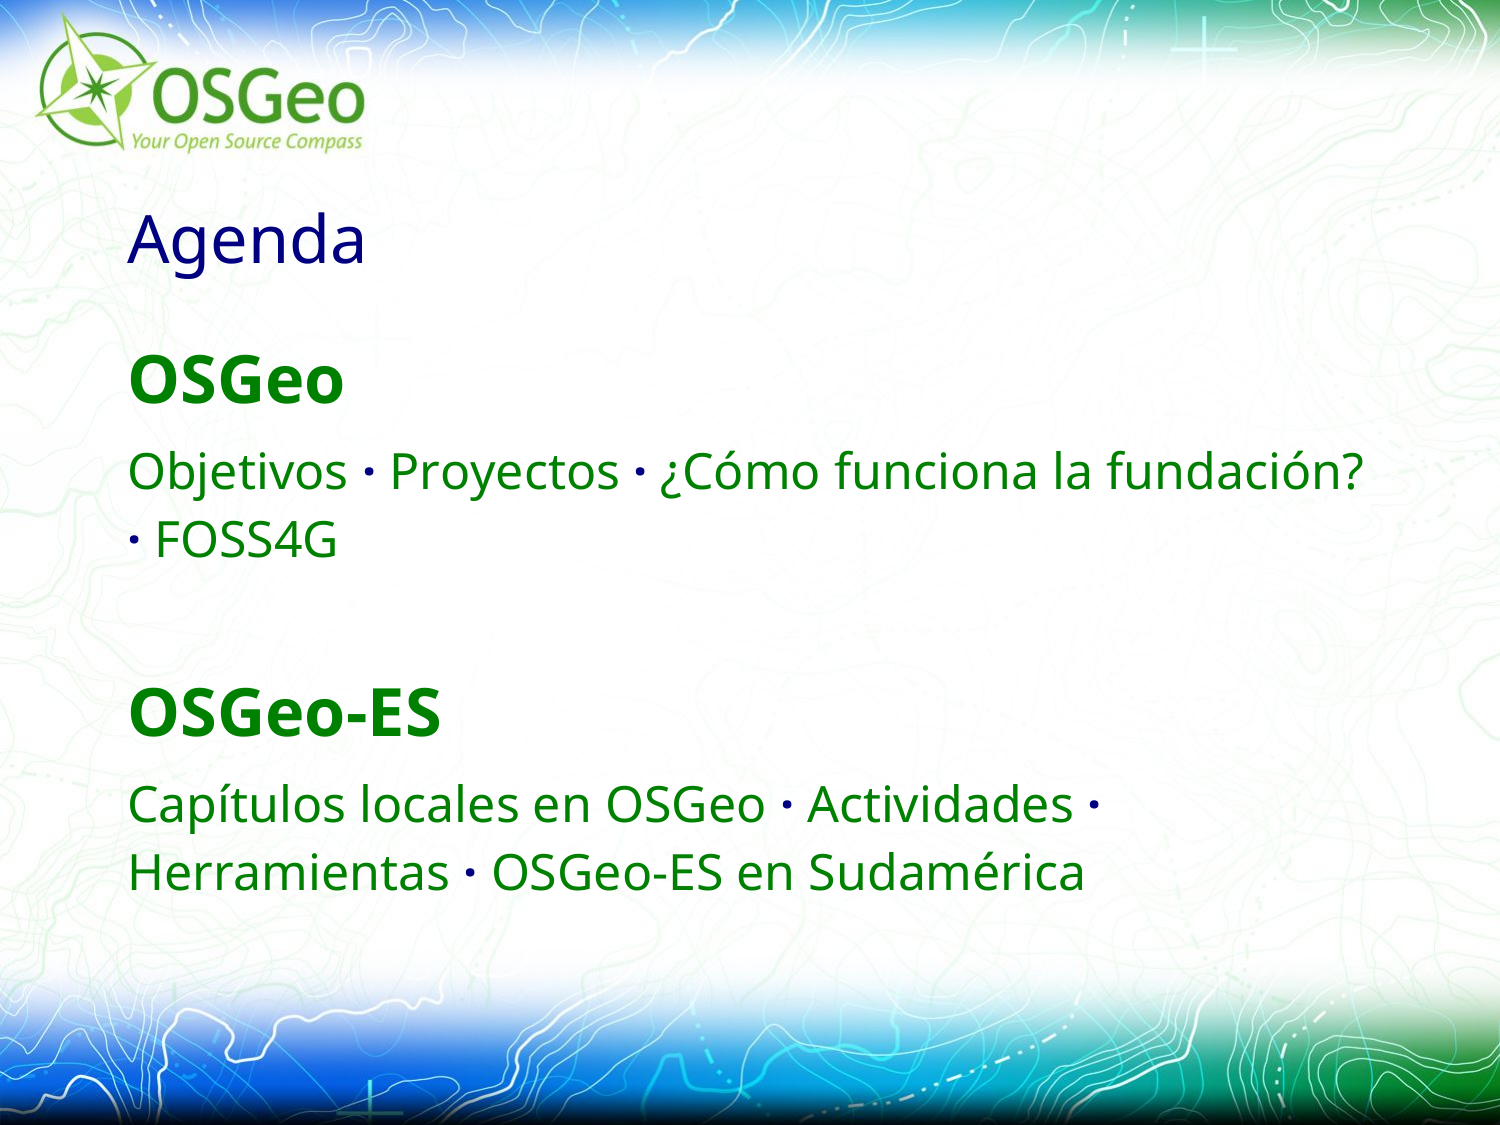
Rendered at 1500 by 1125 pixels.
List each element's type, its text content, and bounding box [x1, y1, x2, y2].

title Agenda [112, 179, 1388, 296]
picture [0, 0, 1500, 1125]
list OSGeo Objetivos · Proyectos · ¿Cómo funciona la fundación? · FOSS4G OSGeo-ES Capítulos locales en OSGeo · Actividades · Herramientas · OSGeo-ES en Sudamérica [112, 324, 1388, 1004]
